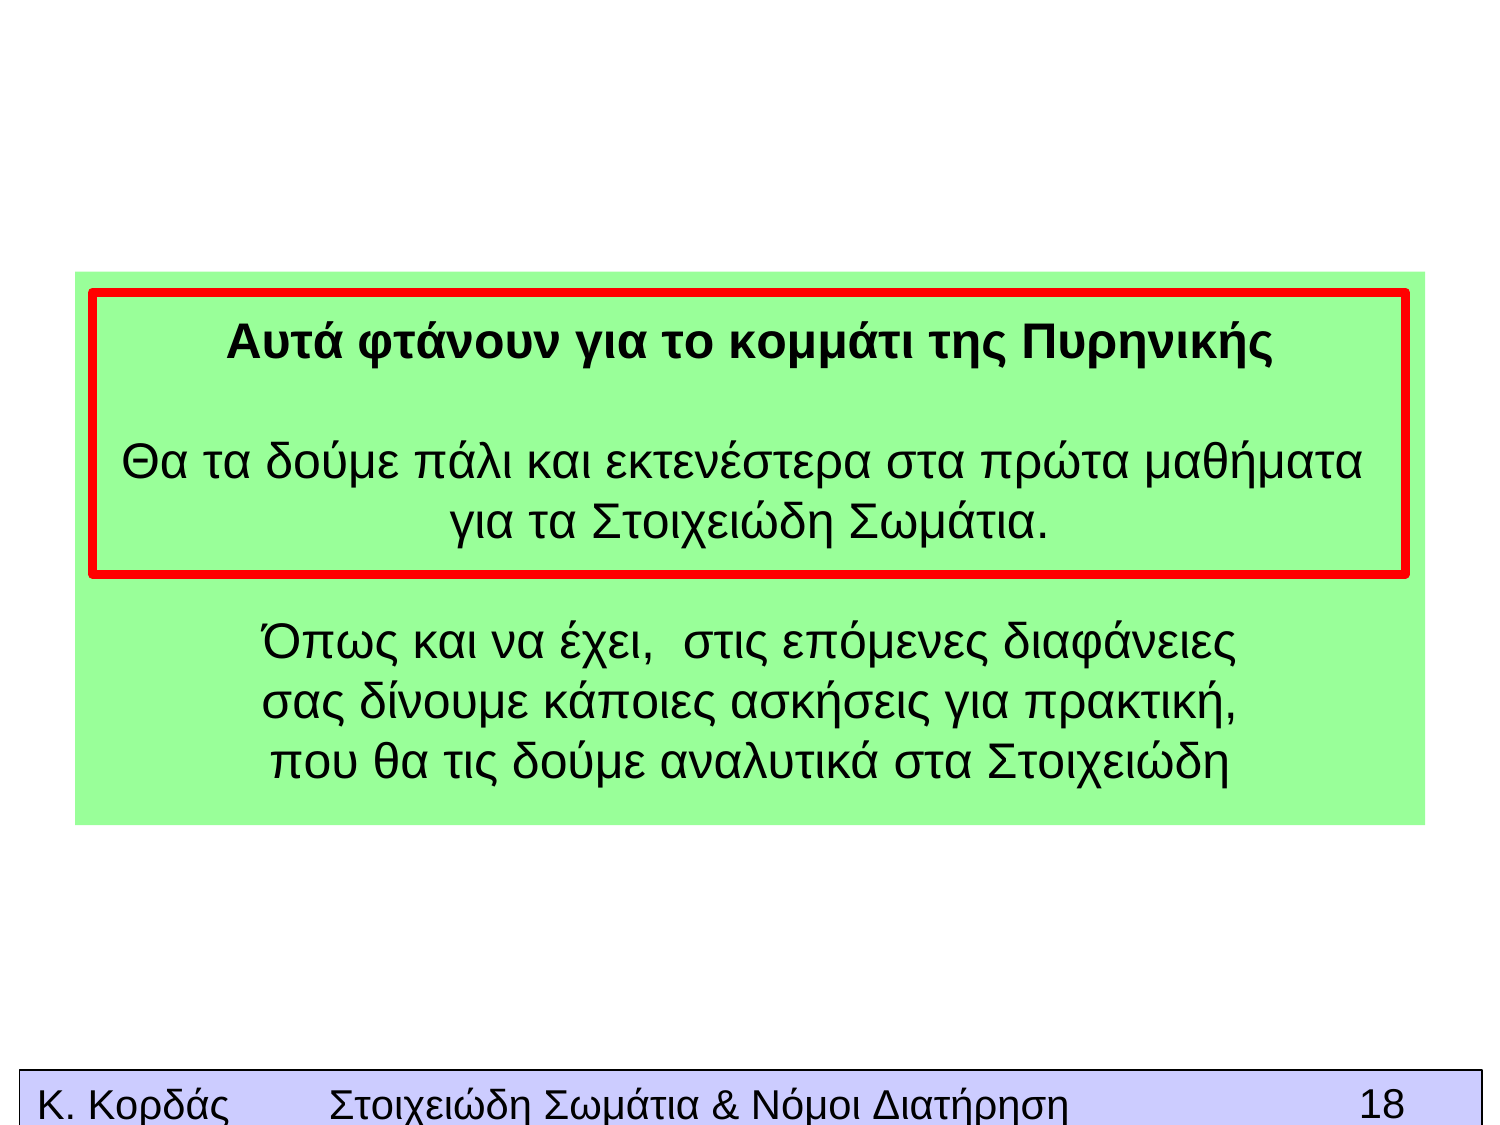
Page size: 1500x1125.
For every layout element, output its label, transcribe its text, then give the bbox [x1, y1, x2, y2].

text_box Αυτά φτάνουν για το κομμάτι της Πυρηνικής Θα τα δούμε πάλι και εκτενέστερα στα πρώτα μαθήματα για τα Στοιχειώδη Σωμάτια. Όπως και να έχει, στις επόμενες διαφάνειες σας δίνουμε κάποιες ασκήσεις για πρακτική, που θα τις δούμε αναλυτικά στα Στοιχειώδη [75, 271, 1426, 826]
